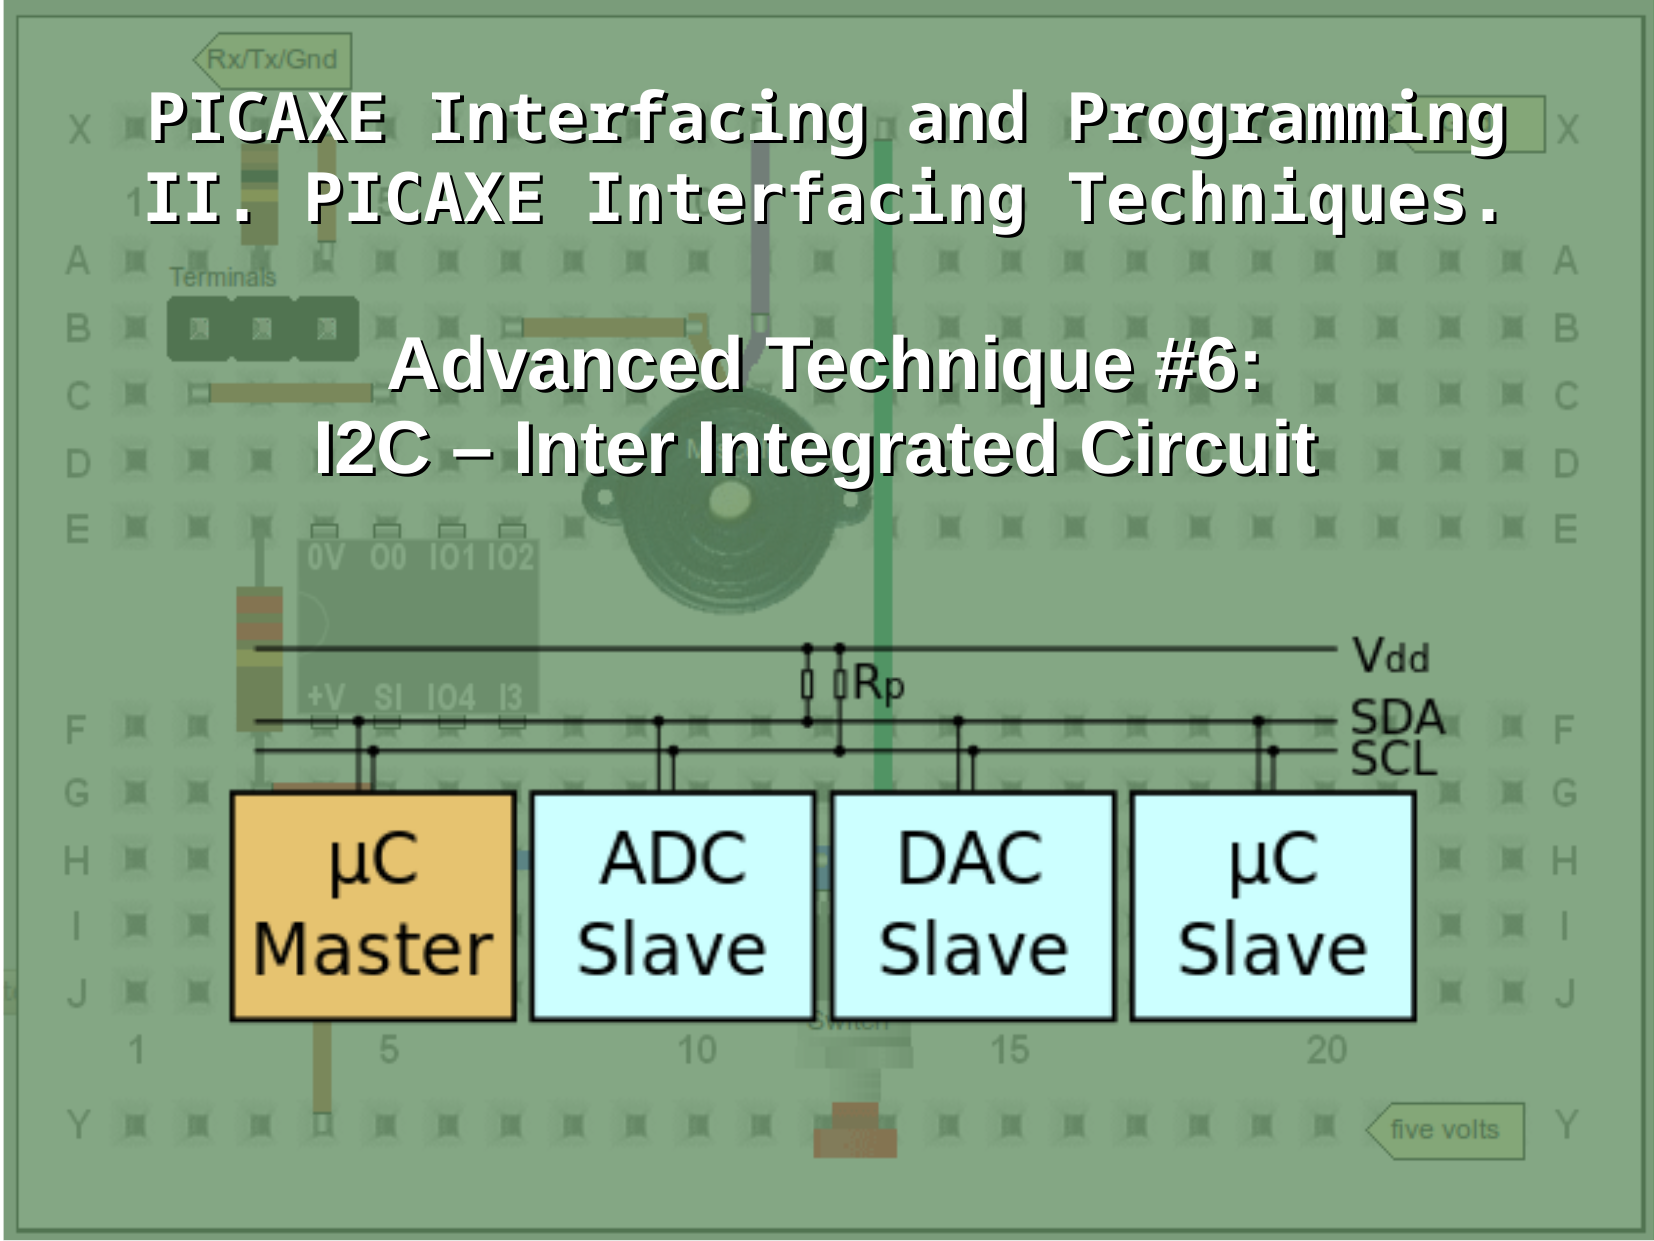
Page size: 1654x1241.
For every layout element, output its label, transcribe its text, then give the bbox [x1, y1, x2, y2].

subtitle Advanced Technique #6: I2C – Inter Integrated Circuit [71, 1102, 1561, 1162]
text_box [71, 382, 1561, 1102]
picture [3, 0, 1654, 1241]
subtitle Advanced Technique #6: I2C – Inter Integrated Circuit [71, 321, 1561, 382]
title PICAXE Interfacing and Programming II. PICAXE Interfacing Techniques. [82, 37, 1571, 269]
